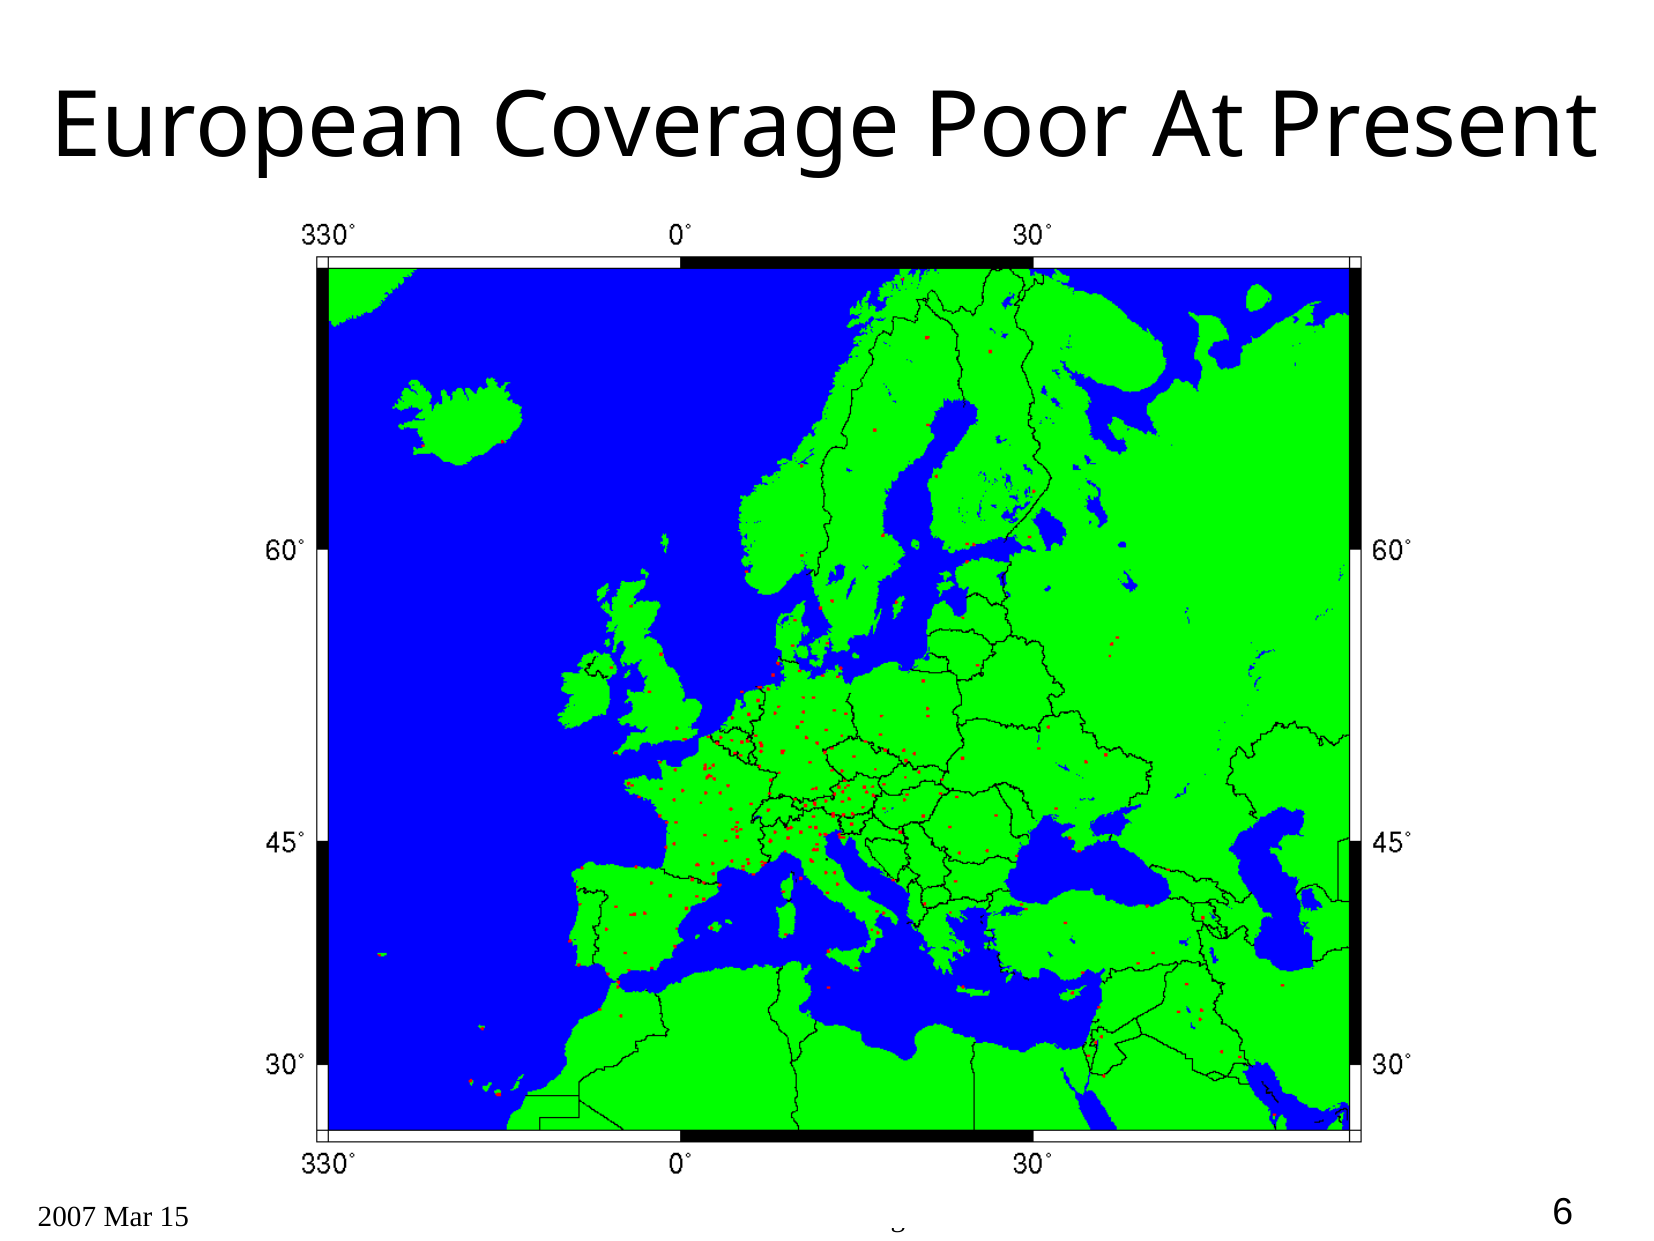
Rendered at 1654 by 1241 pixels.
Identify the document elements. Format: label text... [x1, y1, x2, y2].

title European Coverage Poor At Present [0, 17, 1651, 226]
picture [225, 187, 1438, 1228]
